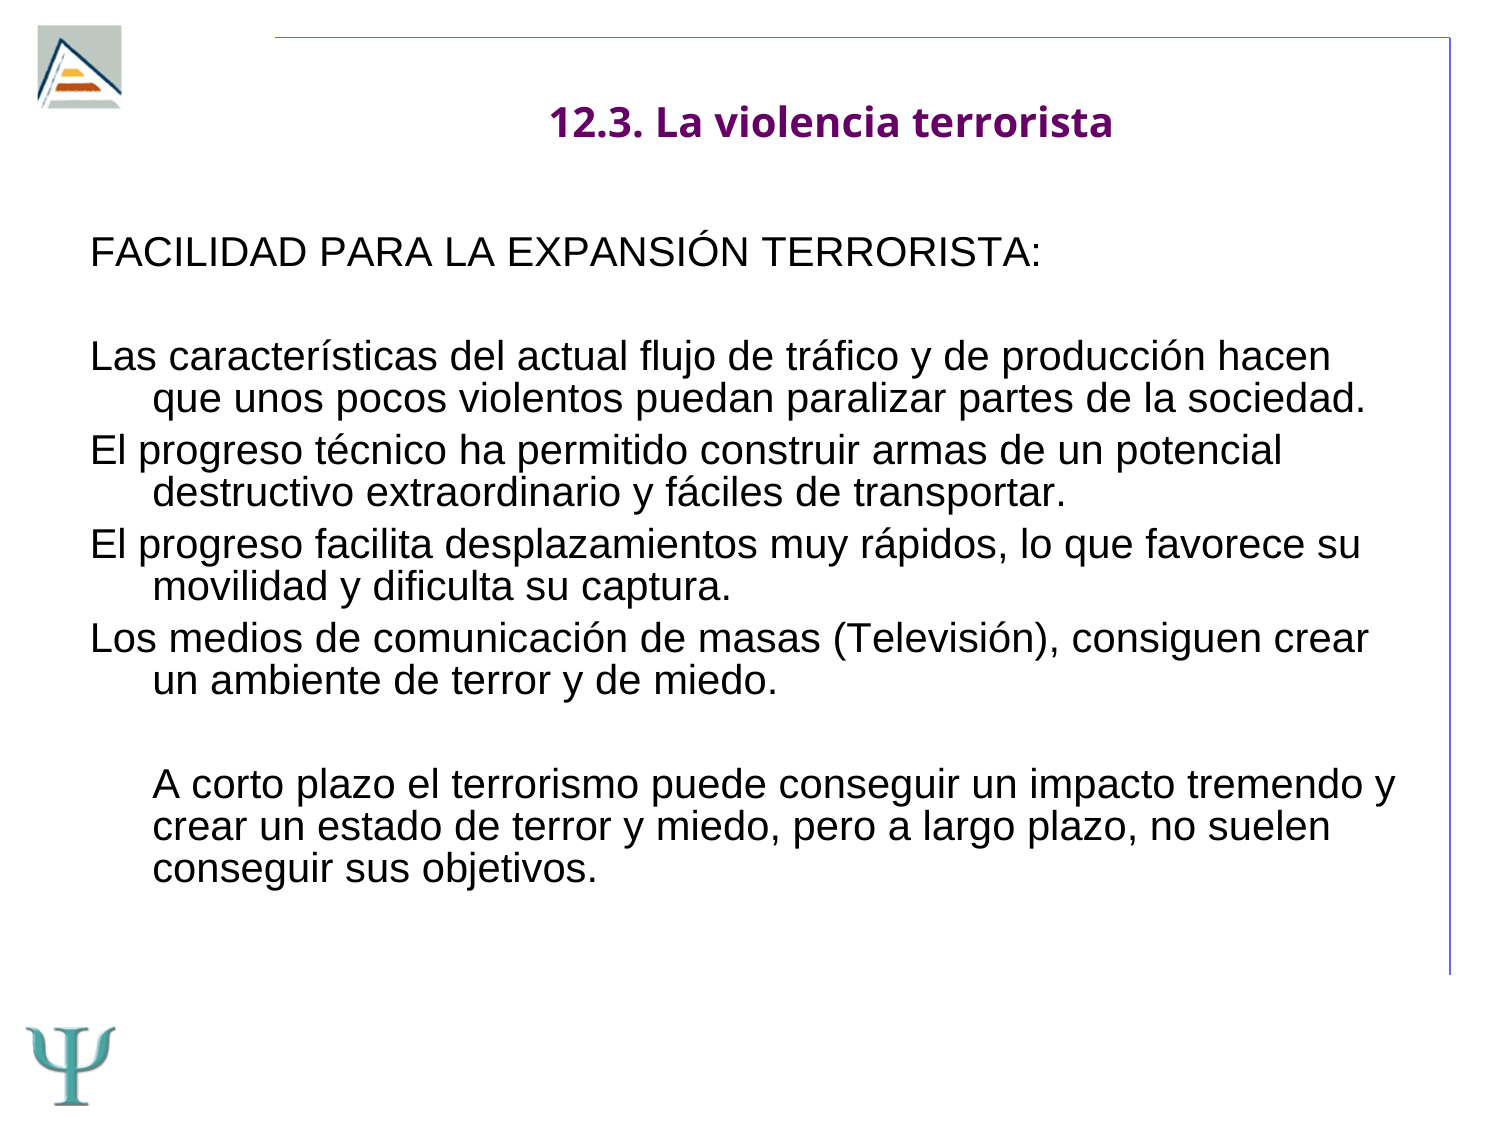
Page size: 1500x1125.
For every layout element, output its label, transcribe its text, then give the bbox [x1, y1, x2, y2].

list FACILIDAD PARA LA EXPANSIÓN TERRORISTA: Las características del actual flujo de tráfico y de producción hacen que unos pocos violentos puedan paralizar partes de la sociedad. El progreso técnico ha permitido construir armas de un potencial destructivo extraordinario y fáciles de transportar. El progreso facilita desplazamientos muy rápidos, lo que favorece su movilidad y dificulta su captura. Los medios de comunicación de masas (Televisión), consiguen crear un ambiente de terror y de miedo. A corto plazo el terrorismo puede conseguir un impacto tremendo y crear un estado de terror y miedo, pero a largo plazo, no suelen conseguir sus objetivos. [75, 224, 1426, 1125]
title 12.3. La violencia terrorista [262, 74, 1401, 168]
picture [24, 1024, 75, 1106]
picture [37, 24, 122, 109]
